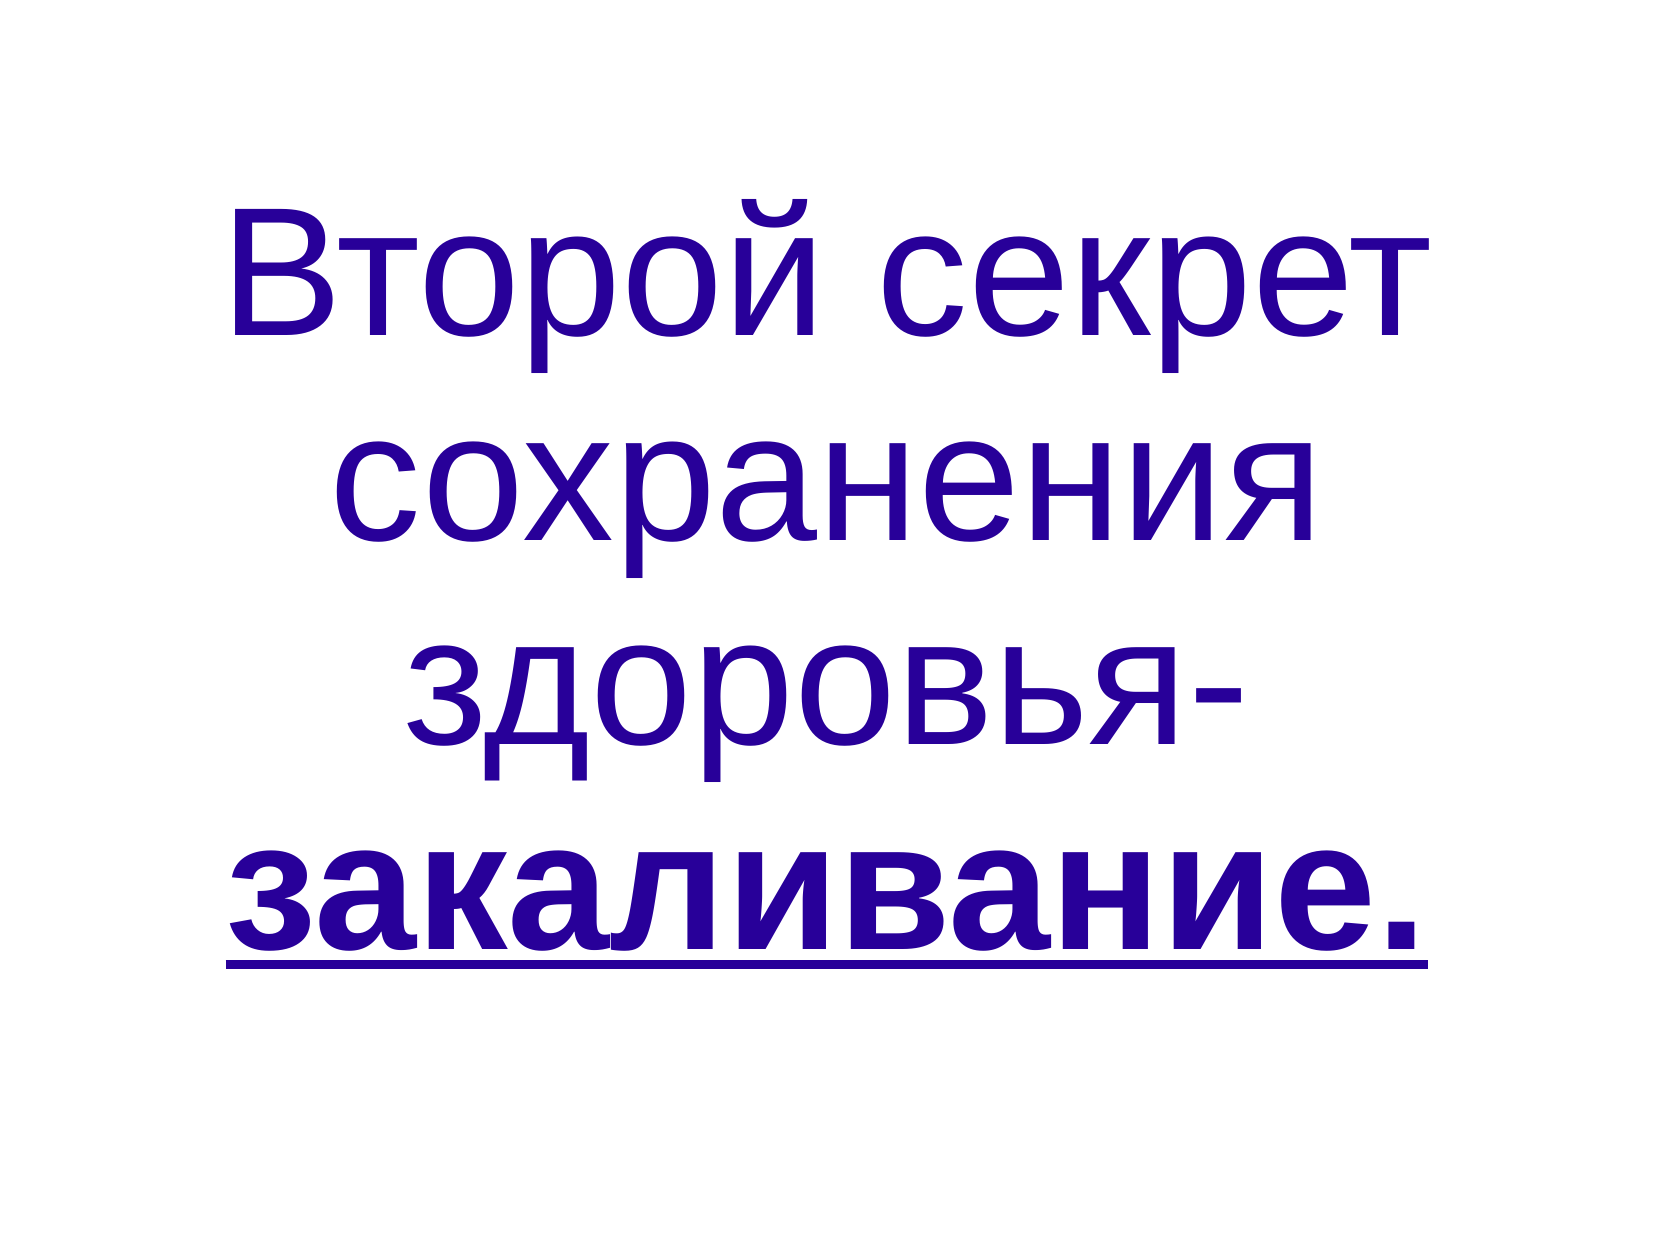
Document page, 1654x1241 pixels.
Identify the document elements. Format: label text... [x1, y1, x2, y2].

subtitle Второй секрет сохранения здоровья- закаливание. [82, 49, 1571, 1109]
